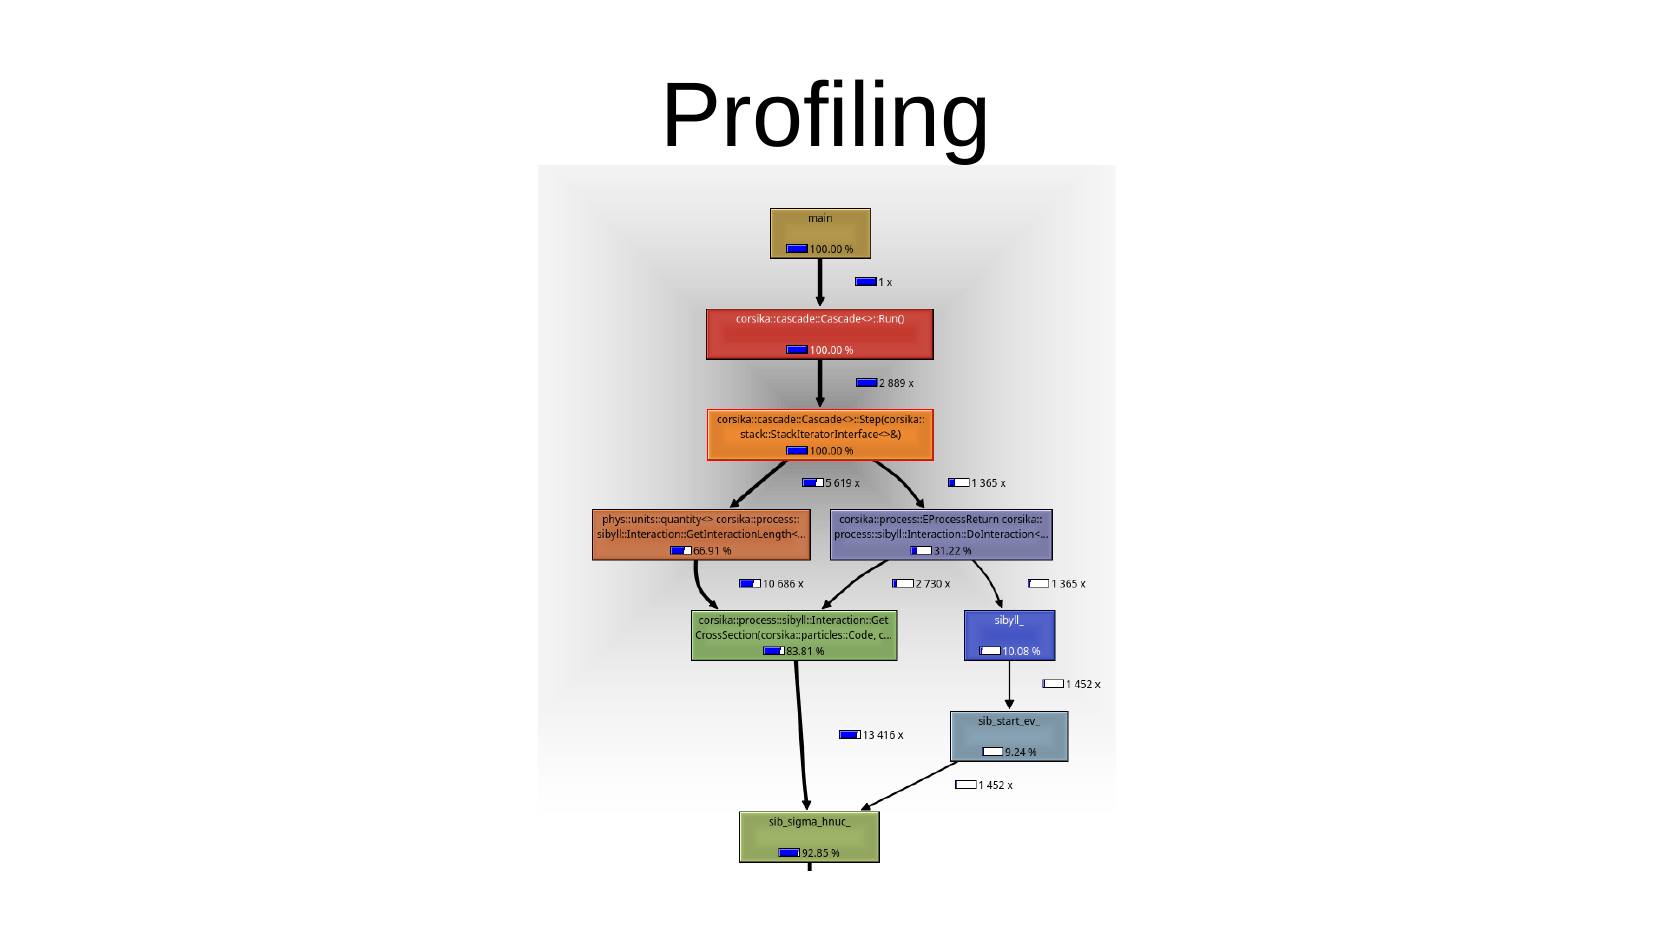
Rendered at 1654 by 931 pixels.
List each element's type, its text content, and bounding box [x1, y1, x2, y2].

title Profiling [82, 37, 1571, 193]
picture [537, 165, 1116, 871]
